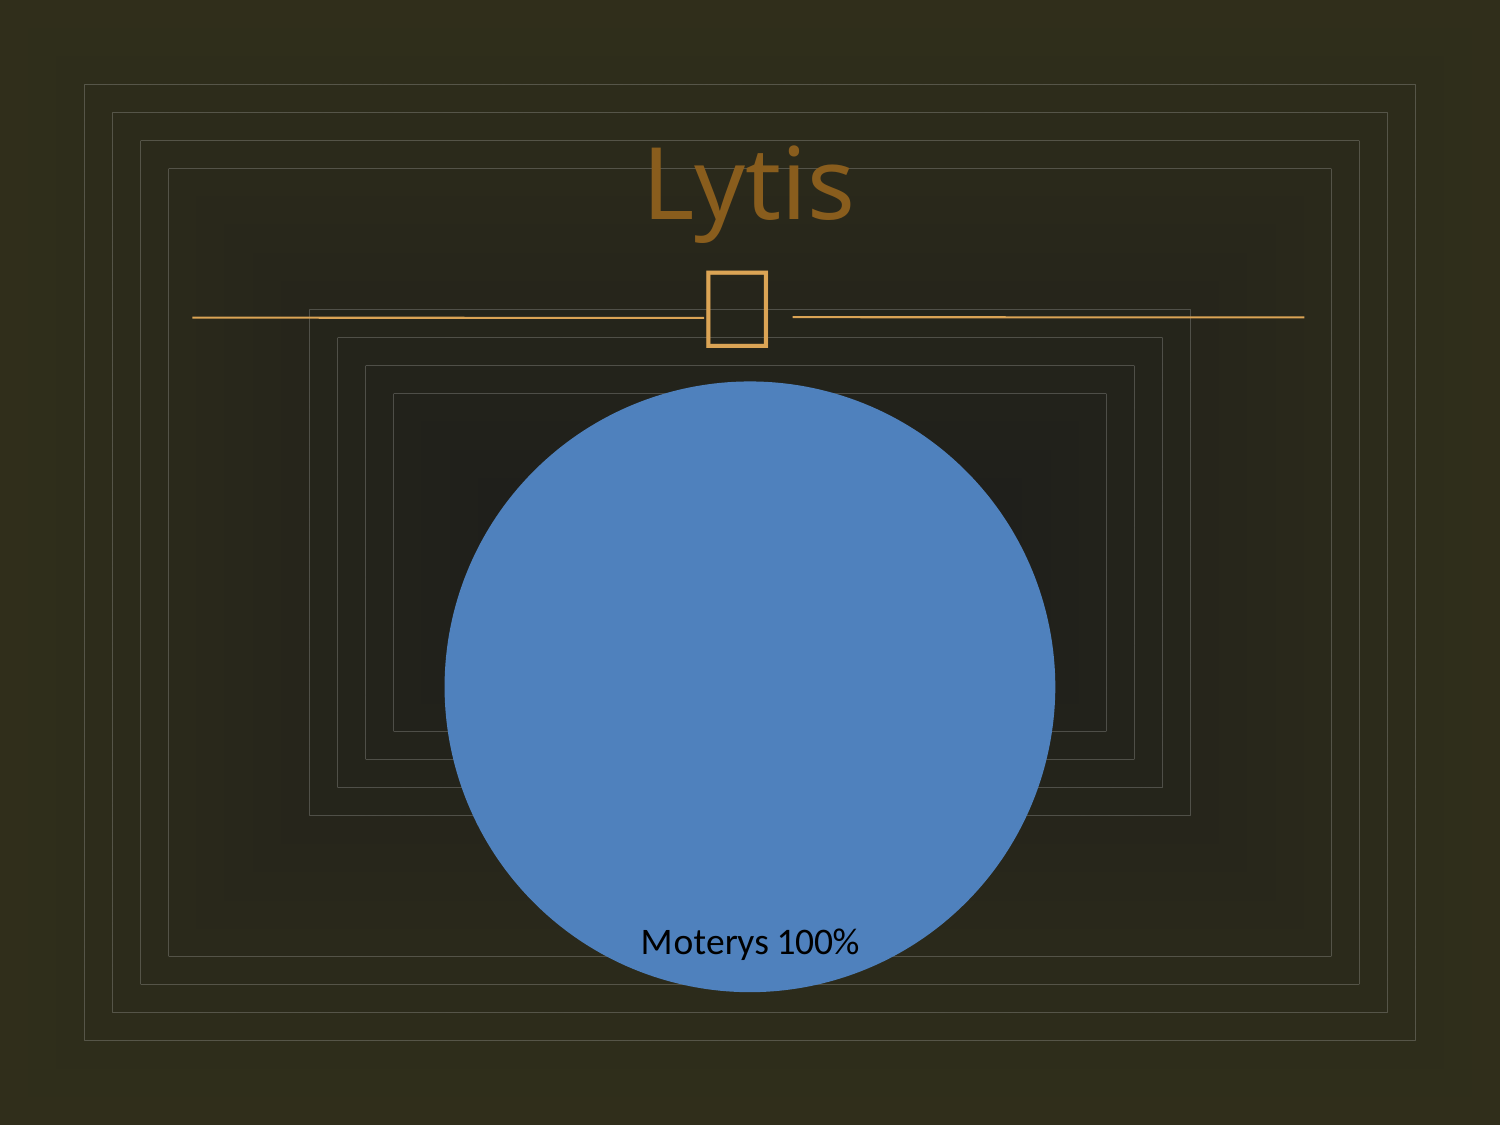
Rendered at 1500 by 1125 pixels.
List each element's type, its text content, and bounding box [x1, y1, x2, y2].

chart [114, 368, 1386, 1005]
title Lytis [112, 93, 1386, 267]
